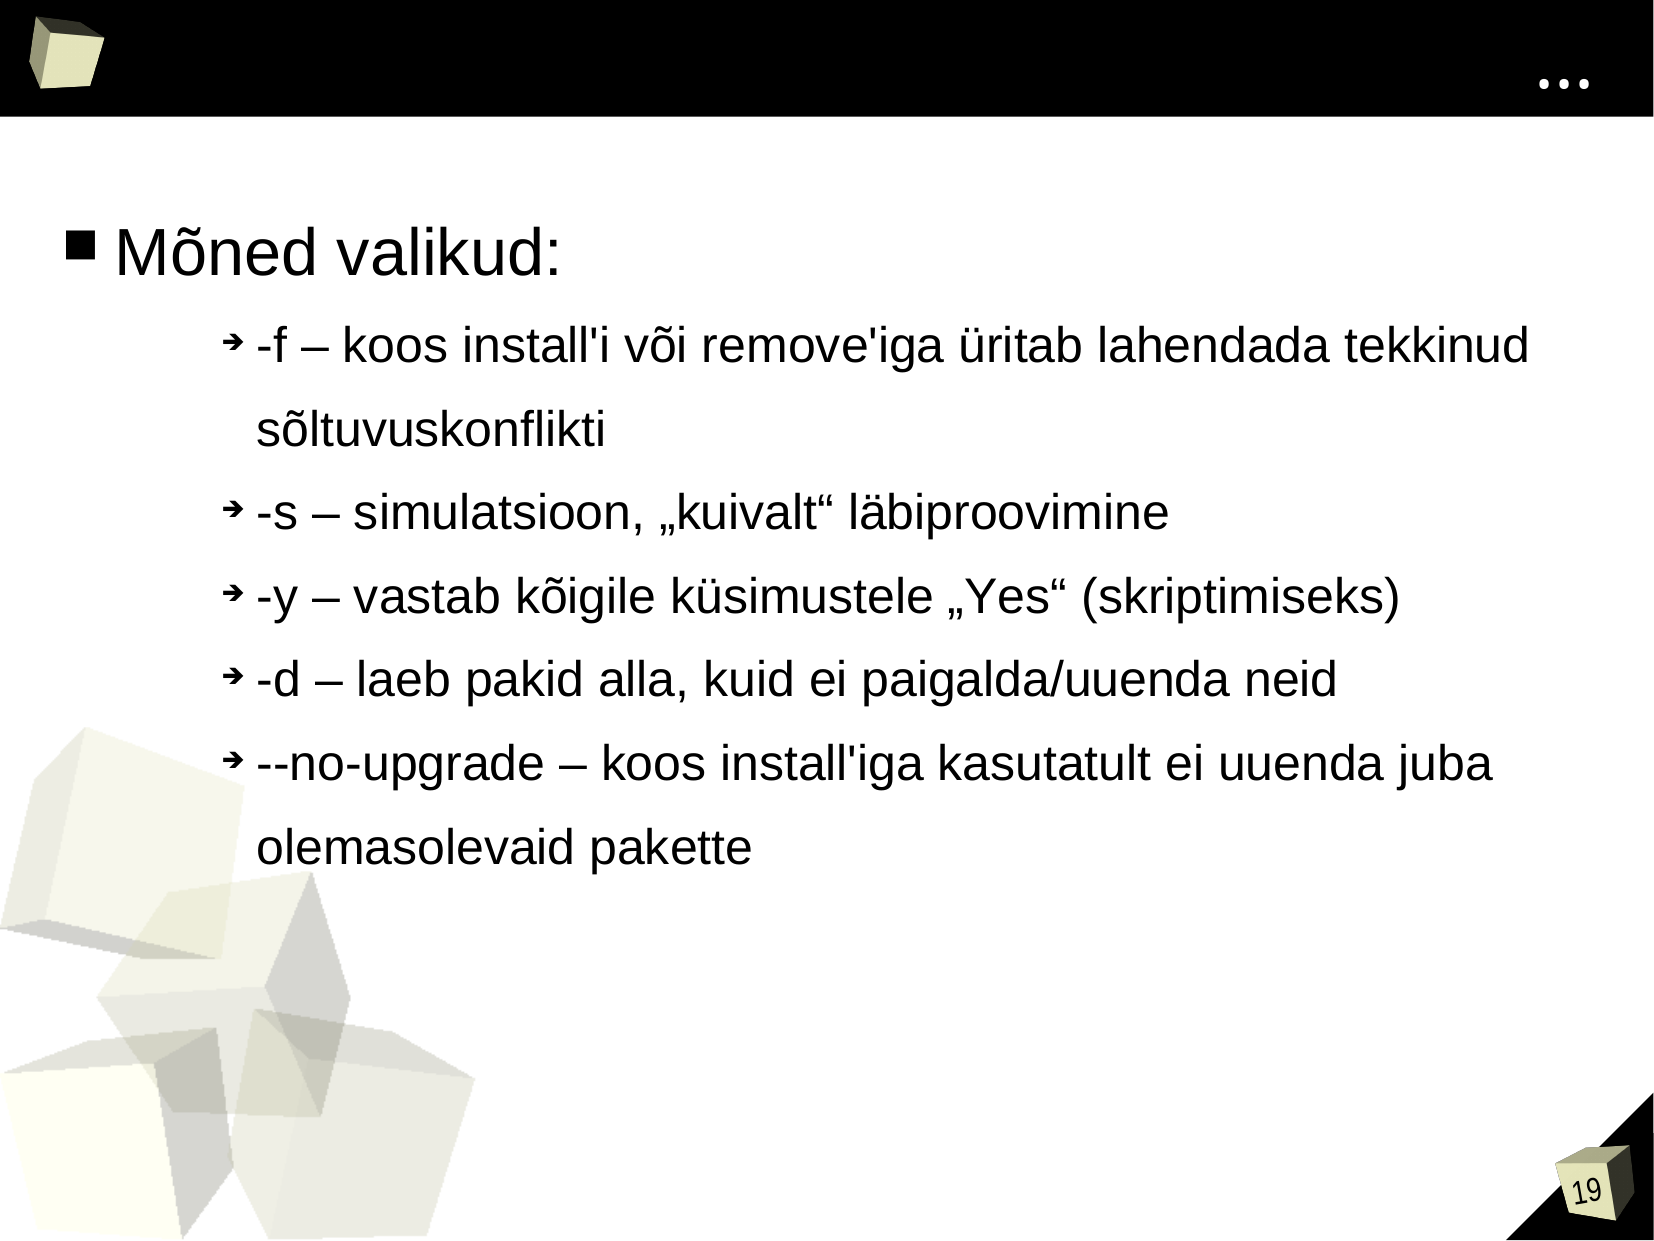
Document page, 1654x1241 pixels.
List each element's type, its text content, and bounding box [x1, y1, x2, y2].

list Mõned valikud: -f – koos install'i või remove'iga üritab lahendada tekkinud sõltuvuskonflikti -s – simulatsioon, „kuivalt“ läbiproovimine -y – vastab kõigile küsimustele „Yes“ (skriptimiseks) -d – laeb pakid alla, kuid ei paigalda/uuenda neid --no-upgrade – koos install'iga kasutatult ei uuenda juba olemasolevaid pakette [44, 177, 1611, 1214]
title ... [118, 0, 1595, 119]
picture [0, 726, 477, 1241]
